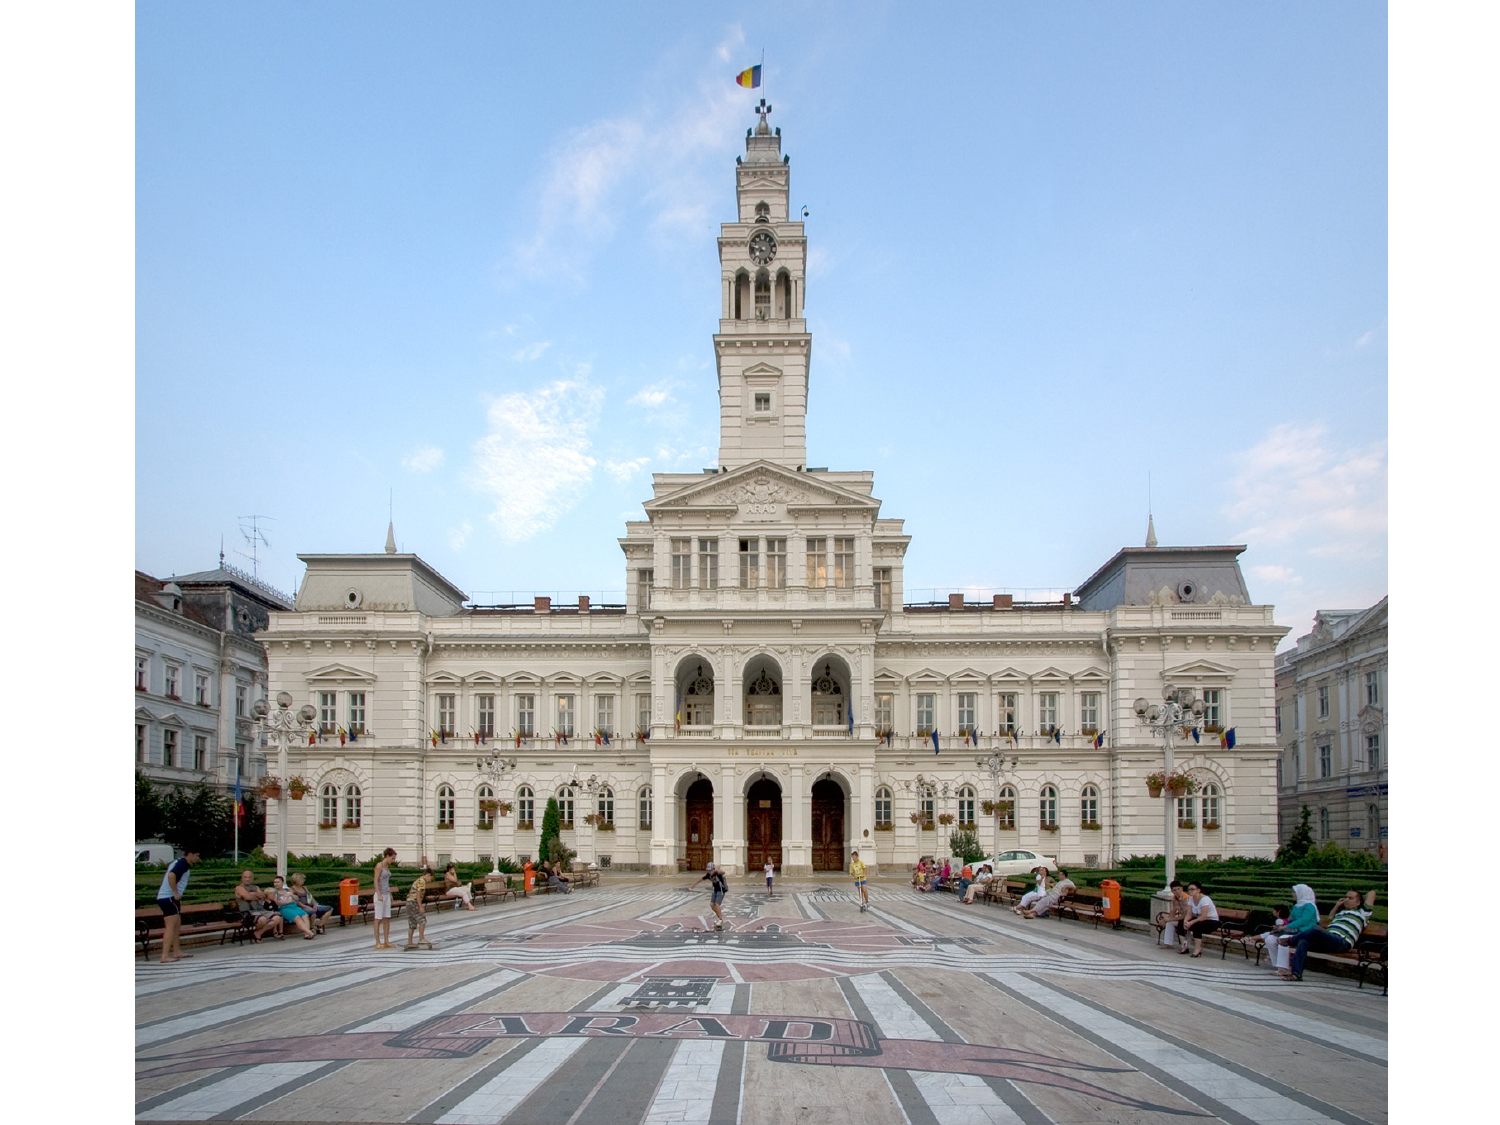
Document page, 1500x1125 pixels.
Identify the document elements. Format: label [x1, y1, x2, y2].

picture [135, 0, 1388, 1125]
